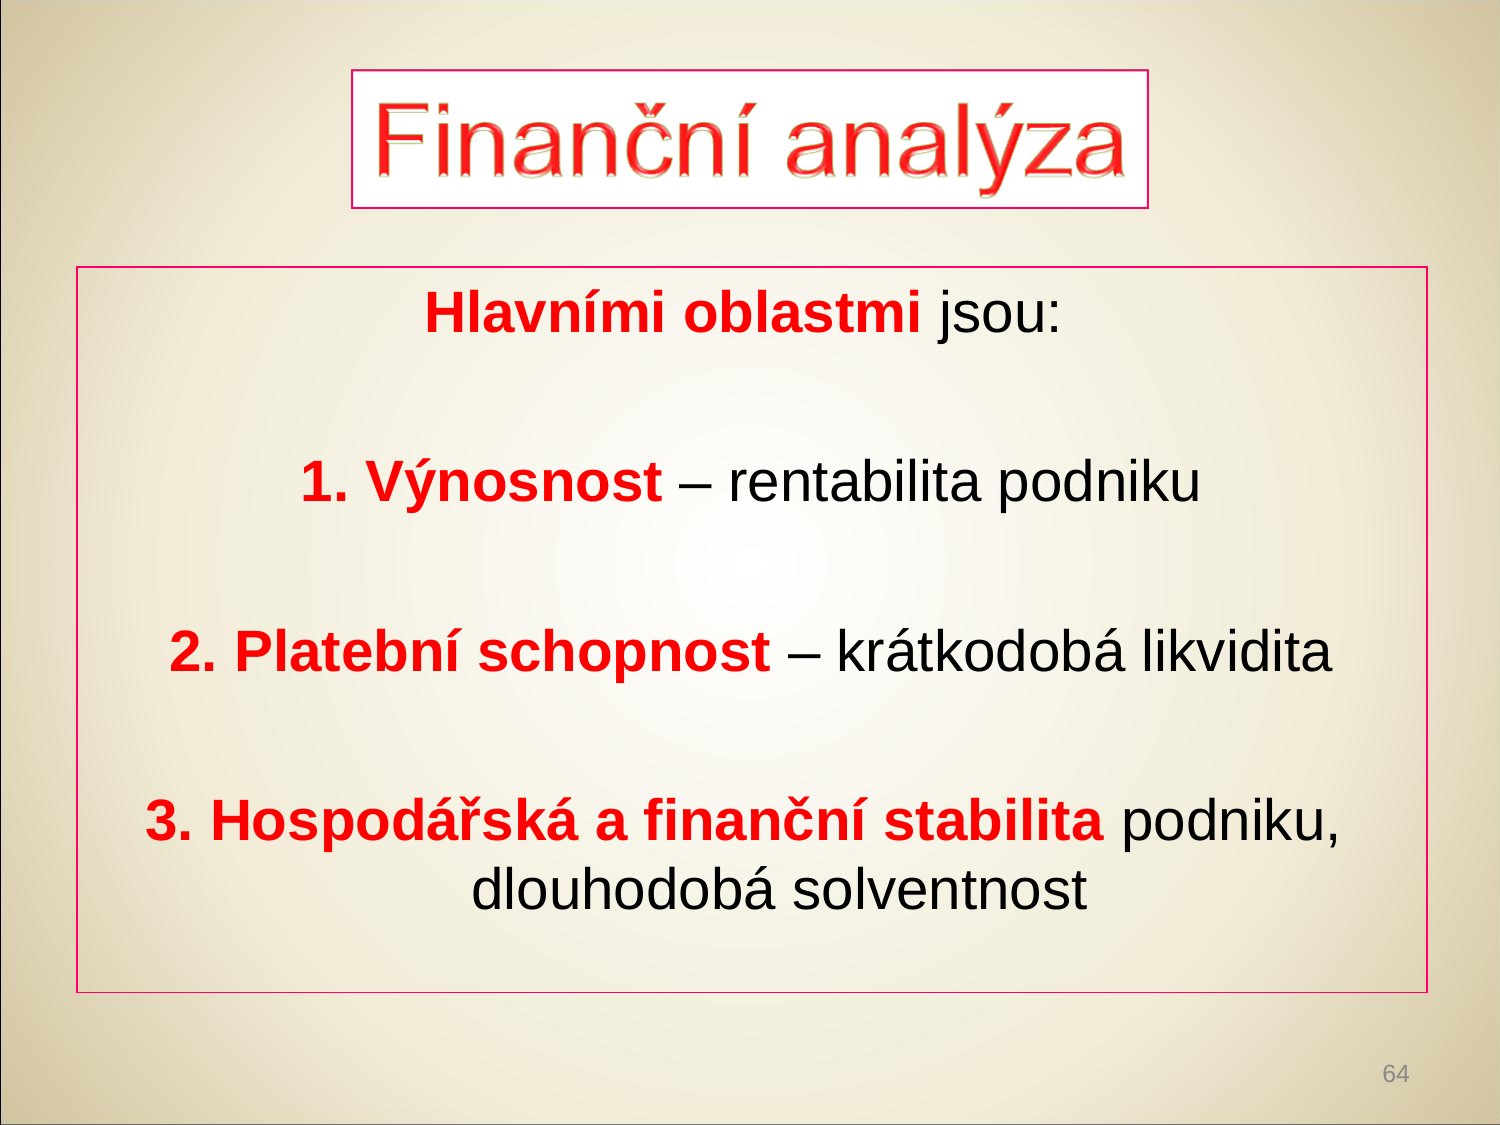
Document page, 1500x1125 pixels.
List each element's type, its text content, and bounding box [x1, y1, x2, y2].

picture [0, 0, 1500, 1125]
text_box [309, 45, 1191, 210]
text_box <číslo> [1074, 1042, 1426, 1103]
list Hlavními oblastmi jsou: 1. Výnosnost ‒ rentabilita podniku 2. Platební schopnost ‒ krátkodobá likvidita 3. Hospodářská a finanční stabilita podniku, dlouhodobá solventnost [76, 267, 1427, 993]
